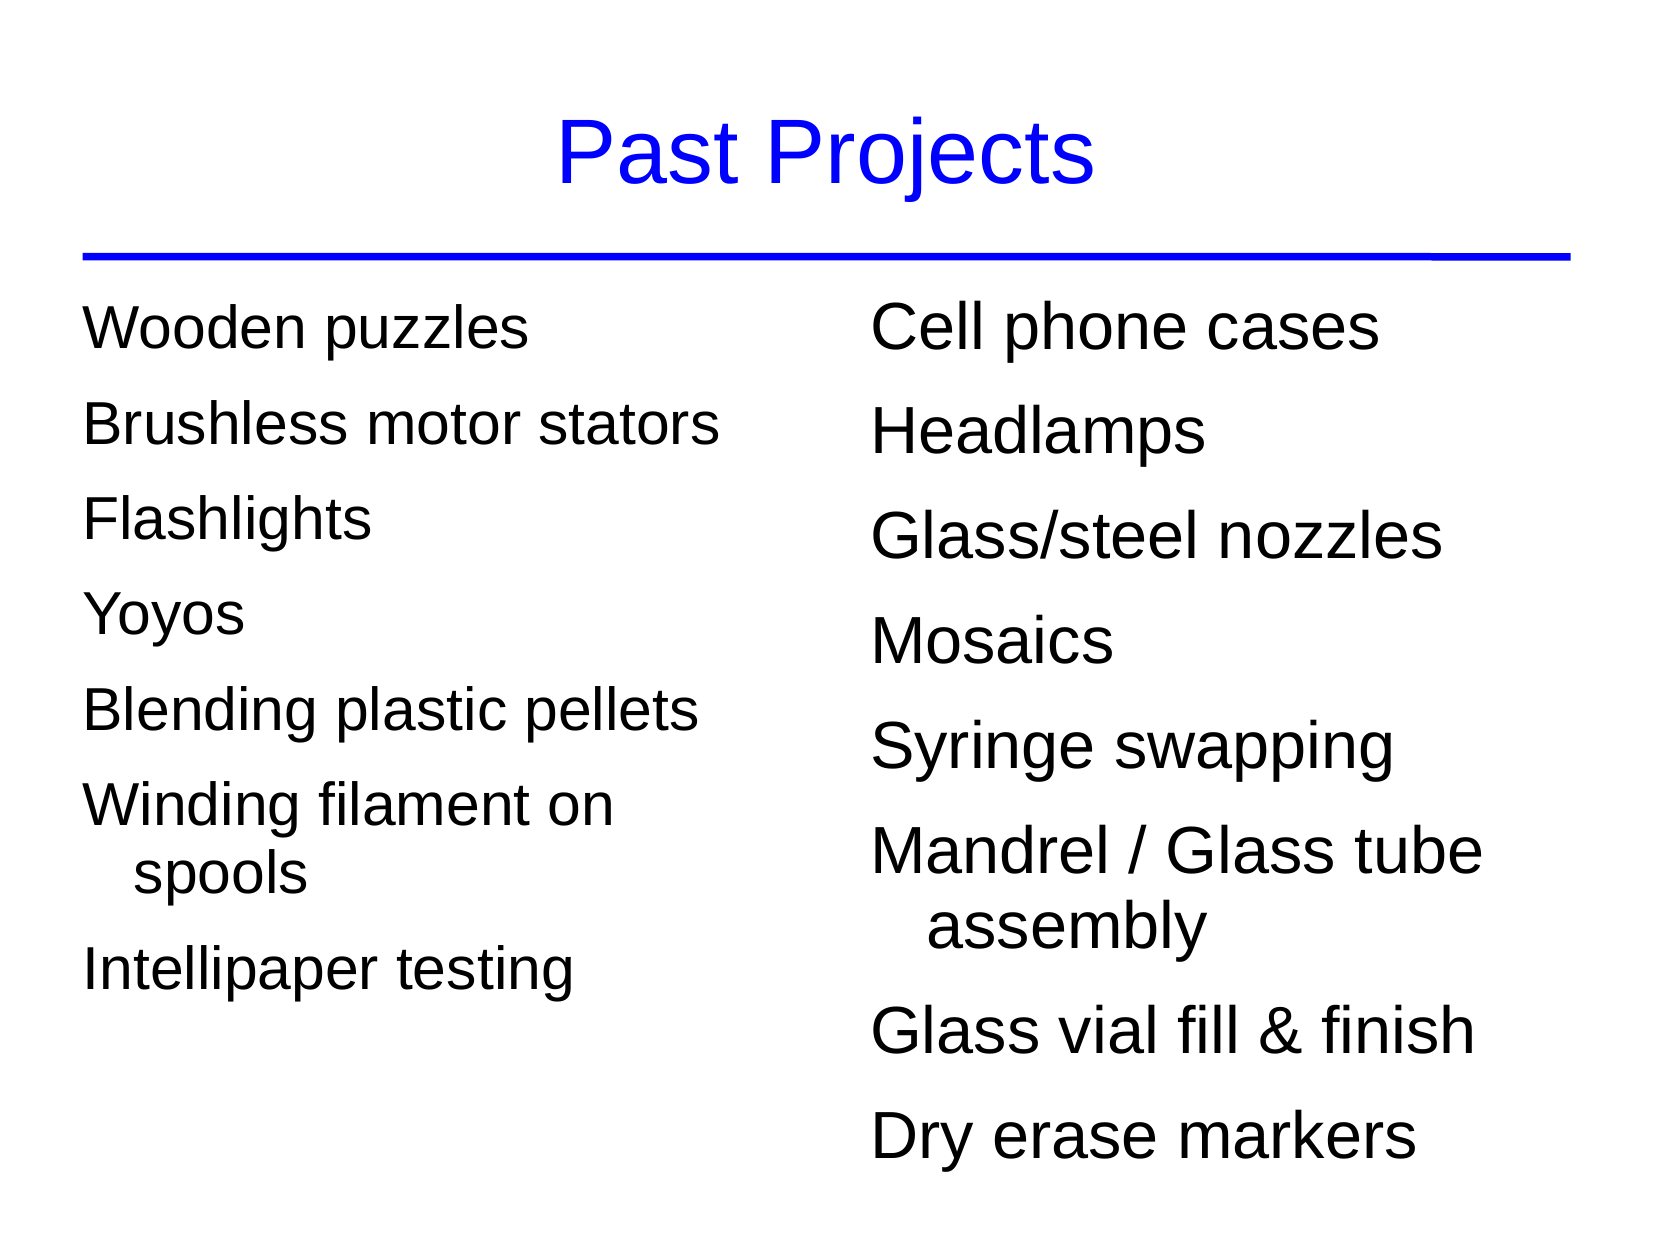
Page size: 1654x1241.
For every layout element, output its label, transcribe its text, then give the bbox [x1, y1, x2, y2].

list Wooden puzzles Brushless motor stators Flashlights Yoyos Blending plastic pellets Winding filament on spools Intellipaper testing [82, 290, 781, 1009]
title Past Projects [82, 49, 1571, 256]
list Cell phone cases Headlamps Glass/steel nozzles Mosaics Syringe swapping Mandrel / Glass tube assembly Glass vial fill & finish Dry erase markers [870, 285, 1568, 1186]
